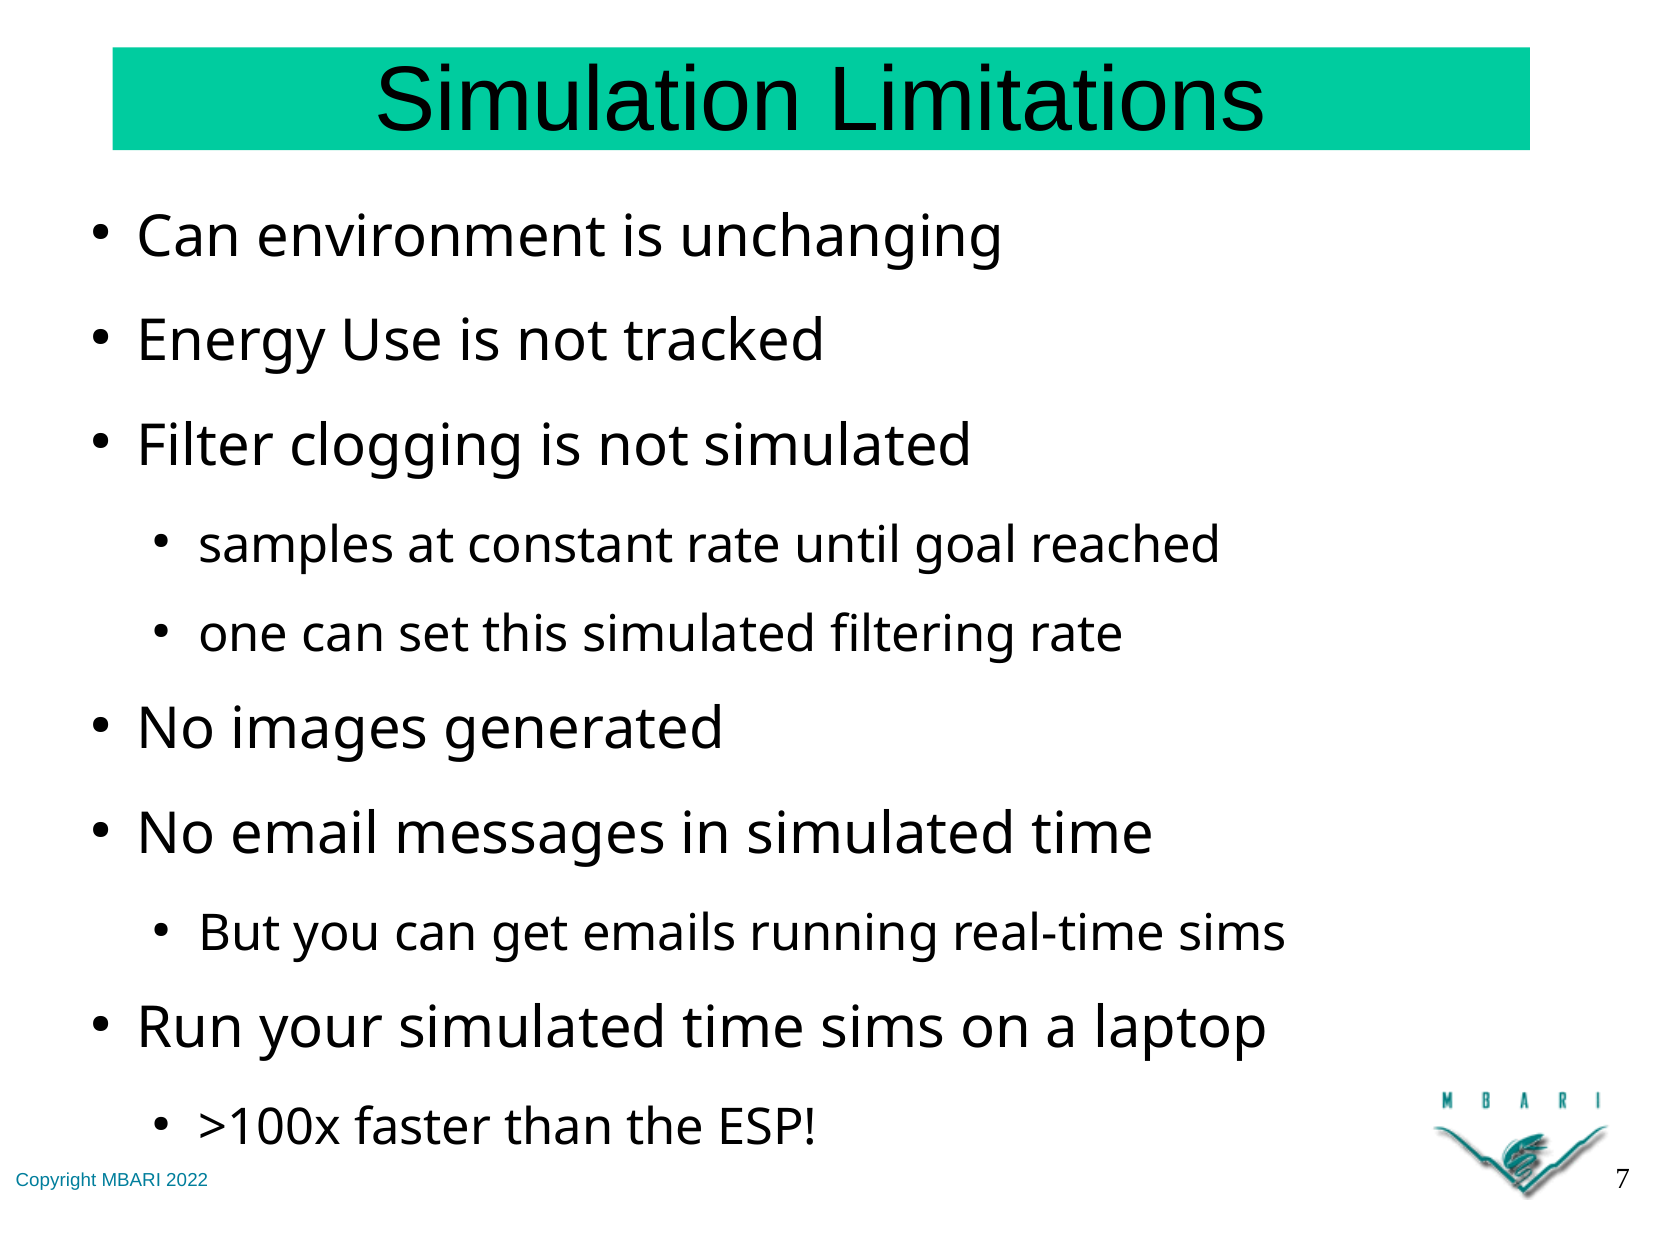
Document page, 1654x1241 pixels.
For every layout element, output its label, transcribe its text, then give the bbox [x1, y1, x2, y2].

picture [1426, 1163, 1613, 1200]
list Can environment is unchanging Energy Use is not tracked Filter clogging is not simulated samples at constant rate until goal reached one can set this simulated filtering rate No images generated No email messages in simulated time But you can get emails running real-time sims Run your simulated time sims on a laptop >100x faster than the ESP! [75, 194, 1651, 1163]
title Simulation Limitations [112, 47, 1530, 151]
